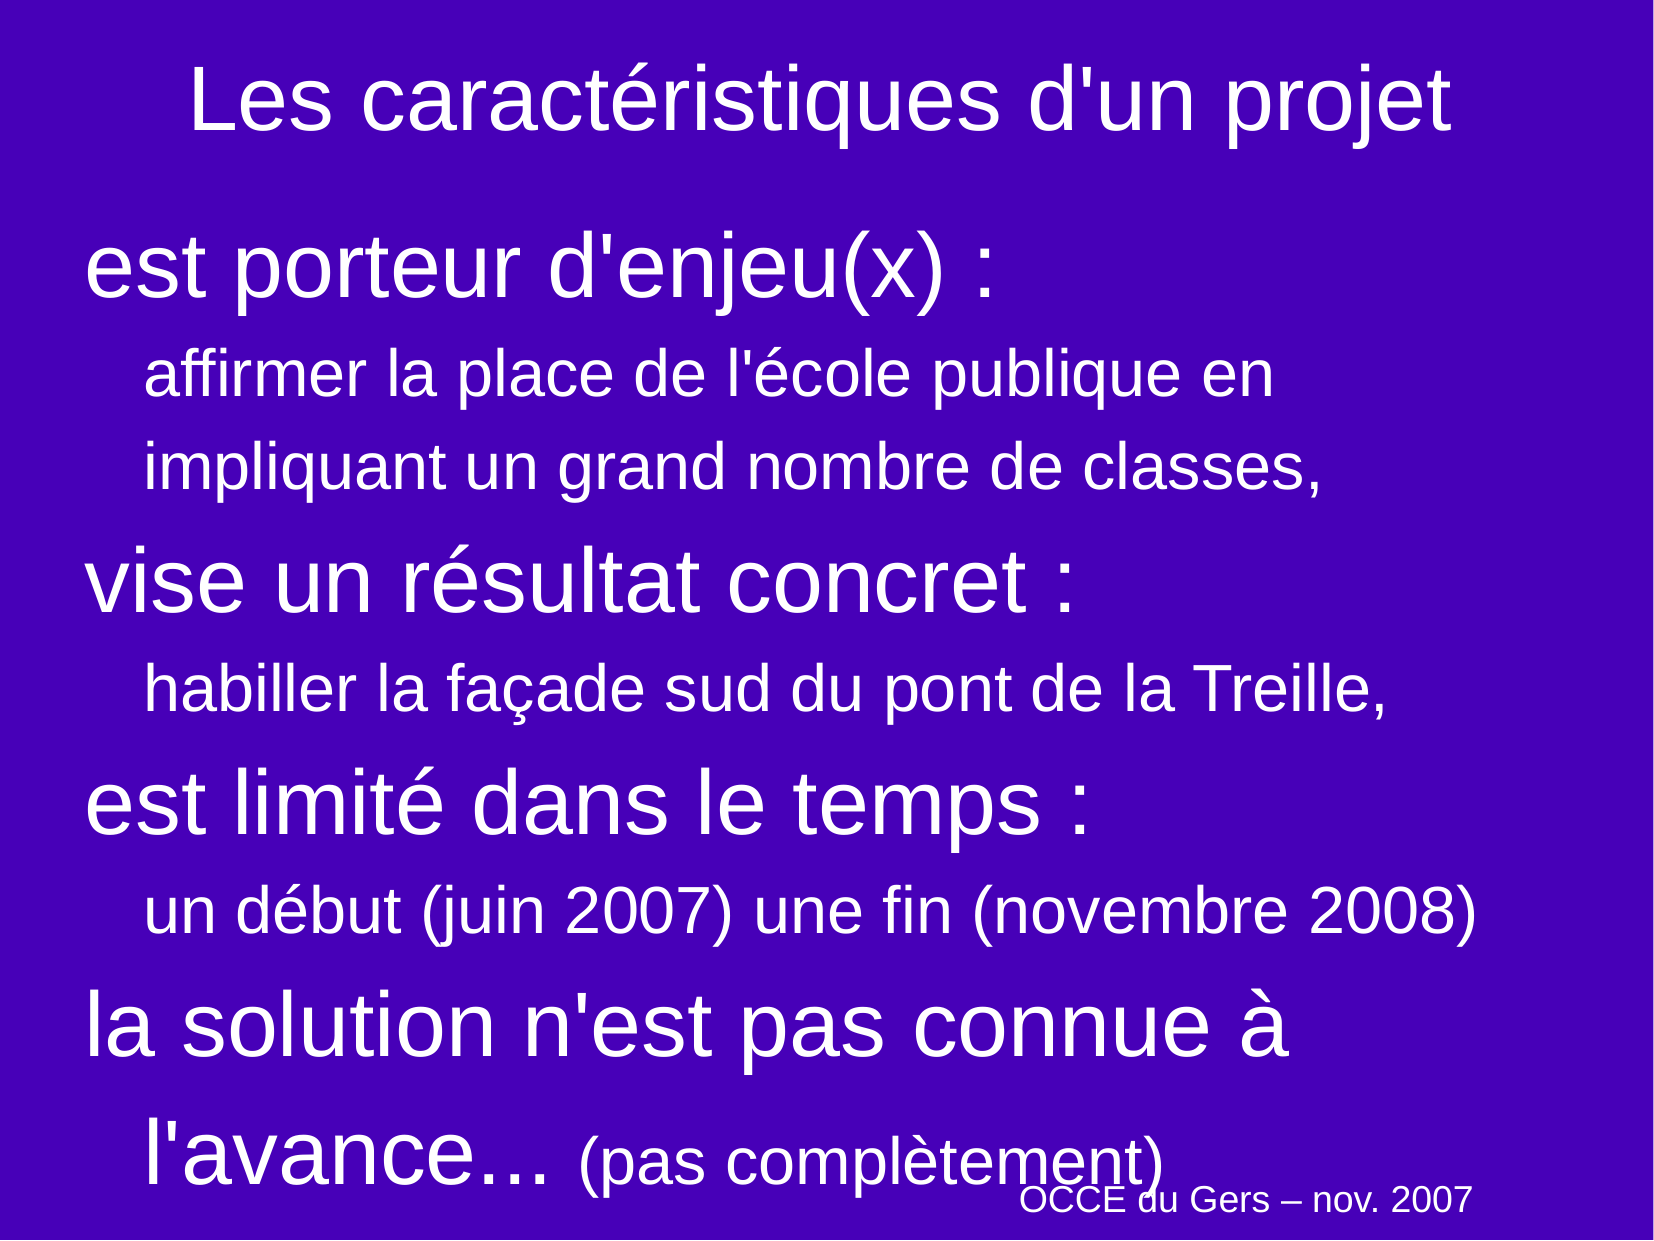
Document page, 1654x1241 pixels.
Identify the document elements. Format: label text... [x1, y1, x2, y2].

subtitle est porteur d'enjeu(x) : affirmer la place de l'école publique en impliquant un grand nombre de classes, vise un résultat concret : habiller la façade sud du pont de la Treille, est limité dans le temps : un début (juin 2007) une fin (novembre 2008) la solution n'est pas connue à l'avance... (pas complètement) [84, 189, 1573, 1179]
title Les caractéristiques d'un projet [76, 14, 1565, 184]
text_box OCCE du Gers – nov. 2007 [1003, 1171, 1625, 1229]
